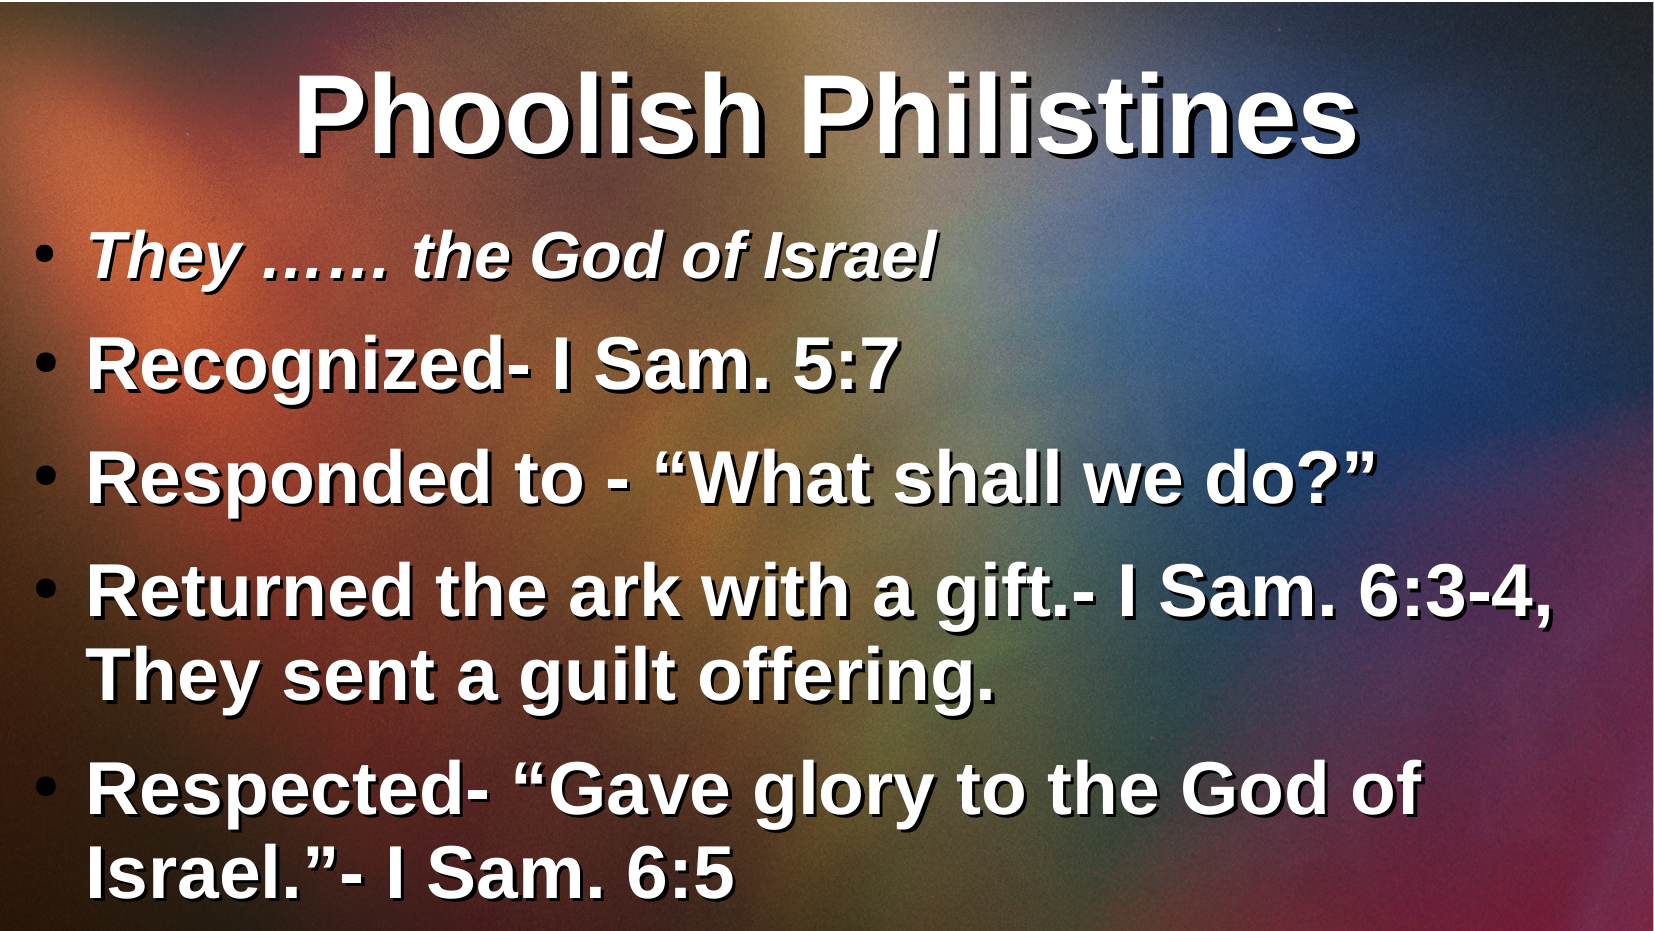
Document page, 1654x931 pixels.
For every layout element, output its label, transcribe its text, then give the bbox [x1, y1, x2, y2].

title Phoolish Philistines [82, 37, 1571, 193]
list They …… the God of Israel Recognized- I Sam. 5:7 Responded to - “What shall we do?” Returned the ark with a gift.- I Sam. 6:3-4, They sent a guilt offering. Respected- “Gave glory to the God of Israel.”- I Sam. 6:5 [15, 217, 1636, 916]
picture [0, 2, 1654, 931]
